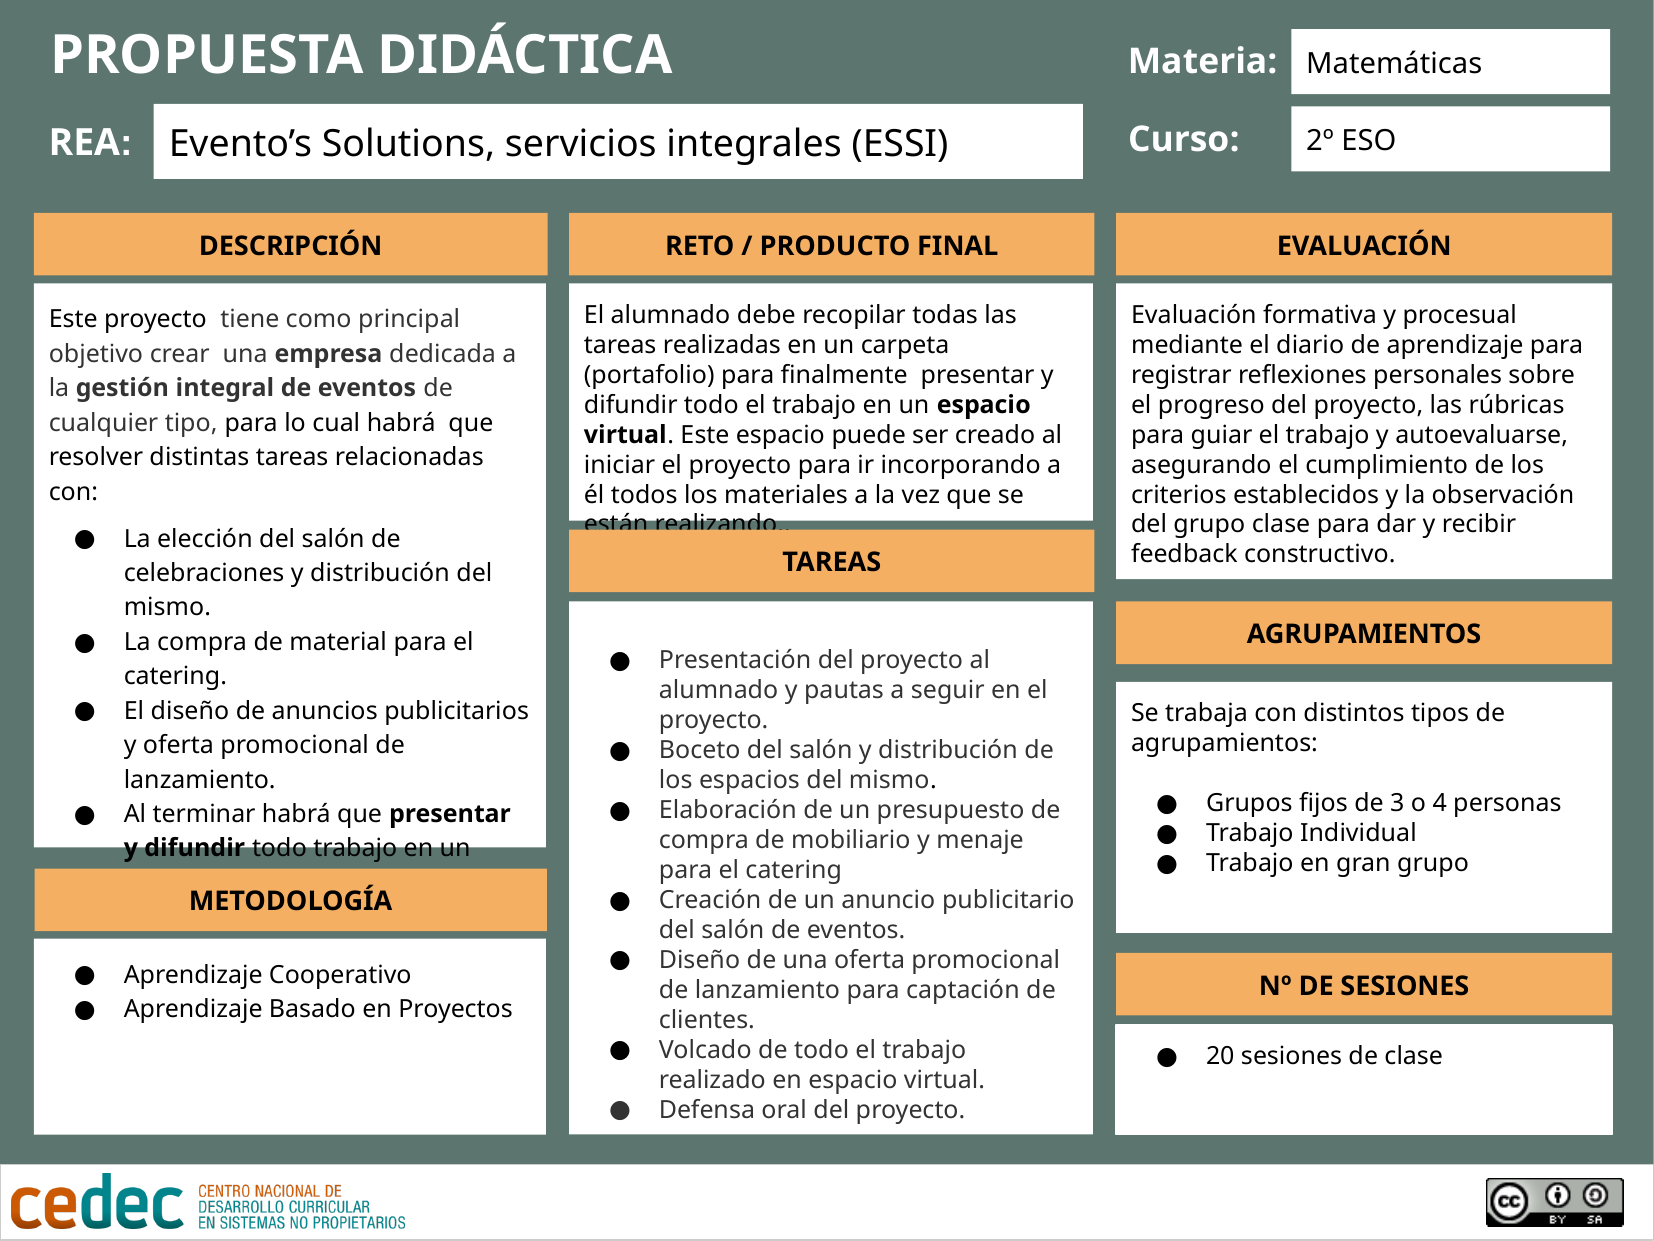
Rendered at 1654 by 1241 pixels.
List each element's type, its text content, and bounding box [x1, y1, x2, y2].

text_box Evento’s Solutions, servicios integrales (ESSI) [153, 103, 1083, 179]
text_box Presentación del proyecto al alumnado y pautas a seguir en el proyecto. Boceto del salón y distribución de los espacios del mismo. Elaboración de un presupuesto de compra de mobiliario y menaje para el catering Creación de un anuncio publicitario del salón de eventos. Diseño de una oferta promocional de lanzamiento para captación de clientes. Volcado de todo el trabajo realizado en espacio virtual. Defensa oral del proyecto. [569, 601, 1093, 1135]
text_box METODOLOGÍA [34, 868, 547, 932]
text_box Matemáticas [1291, 29, 1611, 95]
text_box TAREAS [569, 529, 1095, 593]
text_box Materia: [1113, 30, 1291, 94]
text_box PROPUESTA DIDÁCTICA [35, 11, 1028, 110]
text_box 2º ESO [1291, 106, 1611, 172]
text_box EVALUACIÓN [1116, 212, 1613, 276]
text_box 20 sesiones de clase [1116, 1024, 1613, 1135]
text_box Aprendizaje Cooperativo Aprendizaje Basado en Proyectos [33, 938, 546, 1135]
text_box REA: [33, 110, 153, 174]
picture [11, 1173, 405, 1229]
text_box Curso: [1113, 109, 1303, 173]
text_box Este proyecto tiene como principal objetivo crear una empresa dedicada a la gestión integral de eventos de cualquier tipo, para lo cual habrá que resolver distintas tareas relacionadas con: La elección del salón de celebraciones y distribución del mismo. La compra de material para el catering. El diseño de anuncios publicitarios y oferta promocional de lanzamiento. Al terminar habrá que presentar y difundir todo trabajo en un espacio virtual. [33, 283, 546, 848]
text_box AGRUPAMIENTOS [1116, 601, 1613, 665]
text_box RETO / PRODUCTO FINAL [569, 212, 1095, 276]
text_box Nº DE SESIONES [1116, 952, 1613, 1016]
text_box [0, 1164, 1654, 1241]
text_box Se trabaja con distintos tipos de agrupamientos: Grupos fijos de 3 o 4 personas Trabajo Individual Trabajo en gran grupo [1116, 681, 1613, 933]
text_box Evaluación formativa y procesual mediante el diario de aprendizaje para registrar reflexiones personales sobre el progreso del proyecto, las rúbricas para guiar el trabajo y autoevaluarse, asegurando el cumplimiento de los criterios establecidos y la observación del grupo clase para dar y recibir feedback constructivo. [1116, 283, 1613, 580]
text_box El alumnado debe recopilar todas las tareas realizadas en un carpeta (portafolio) para finalmente presentar y difundir todo el trabajo en un espacio virtual. Este espacio puede ser creado al iniciar el proyecto para ir incorporando a él todos los materiales a la vez que se están realizando.. [569, 283, 1093, 521]
picture [1486, 1178, 1624, 1227]
text_box DESCRIPCIÓN [33, 212, 548, 276]
